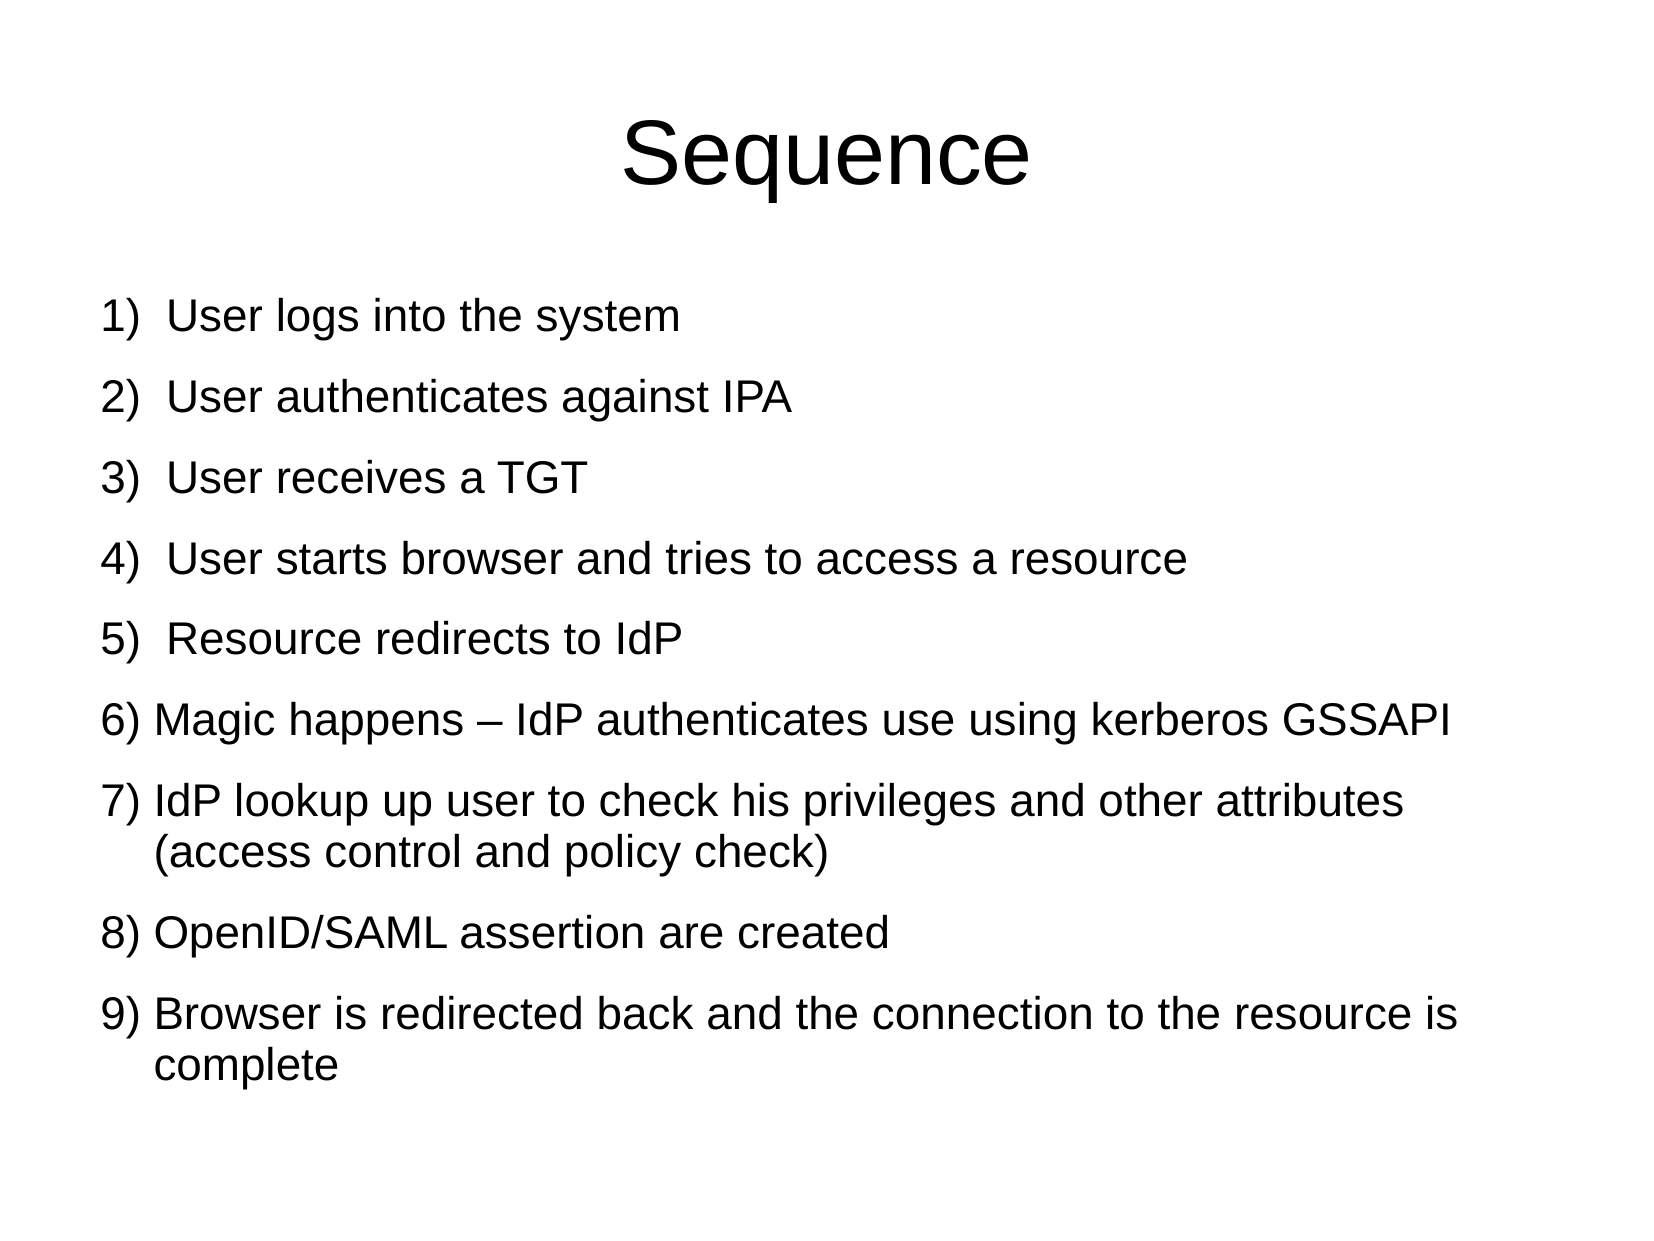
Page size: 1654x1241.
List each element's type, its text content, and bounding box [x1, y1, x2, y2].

list User logs into the system User authenticates against IPA User receives a TGT User starts browser and tries to access a resource Resource redirects to IdP Magic happens – IdP authenticates use using kerberos GSSAPI IdP lookup up user to check his privileges and other attributes (access control and policy check) OpenID/SAML assertion are created Browser is redirected back and the connection to the resource is complete [82, 290, 1571, 1109]
title Sequence [82, 49, 1571, 257]
